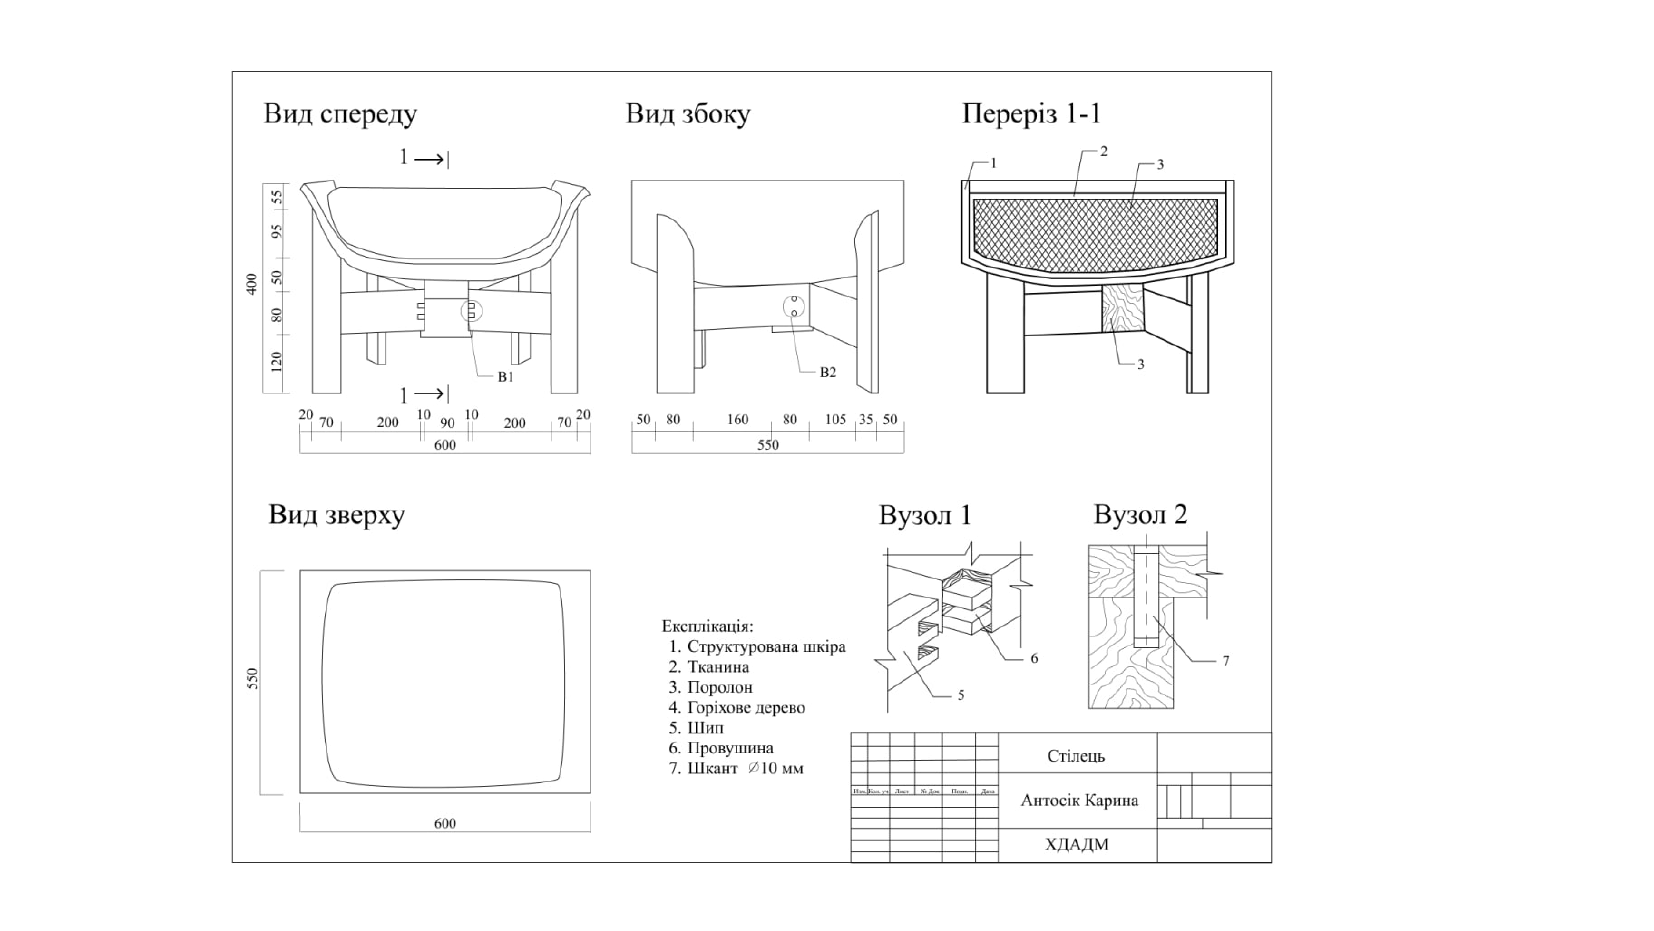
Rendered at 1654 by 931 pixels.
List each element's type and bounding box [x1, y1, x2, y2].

picture [151, 35, 1312, 898]
